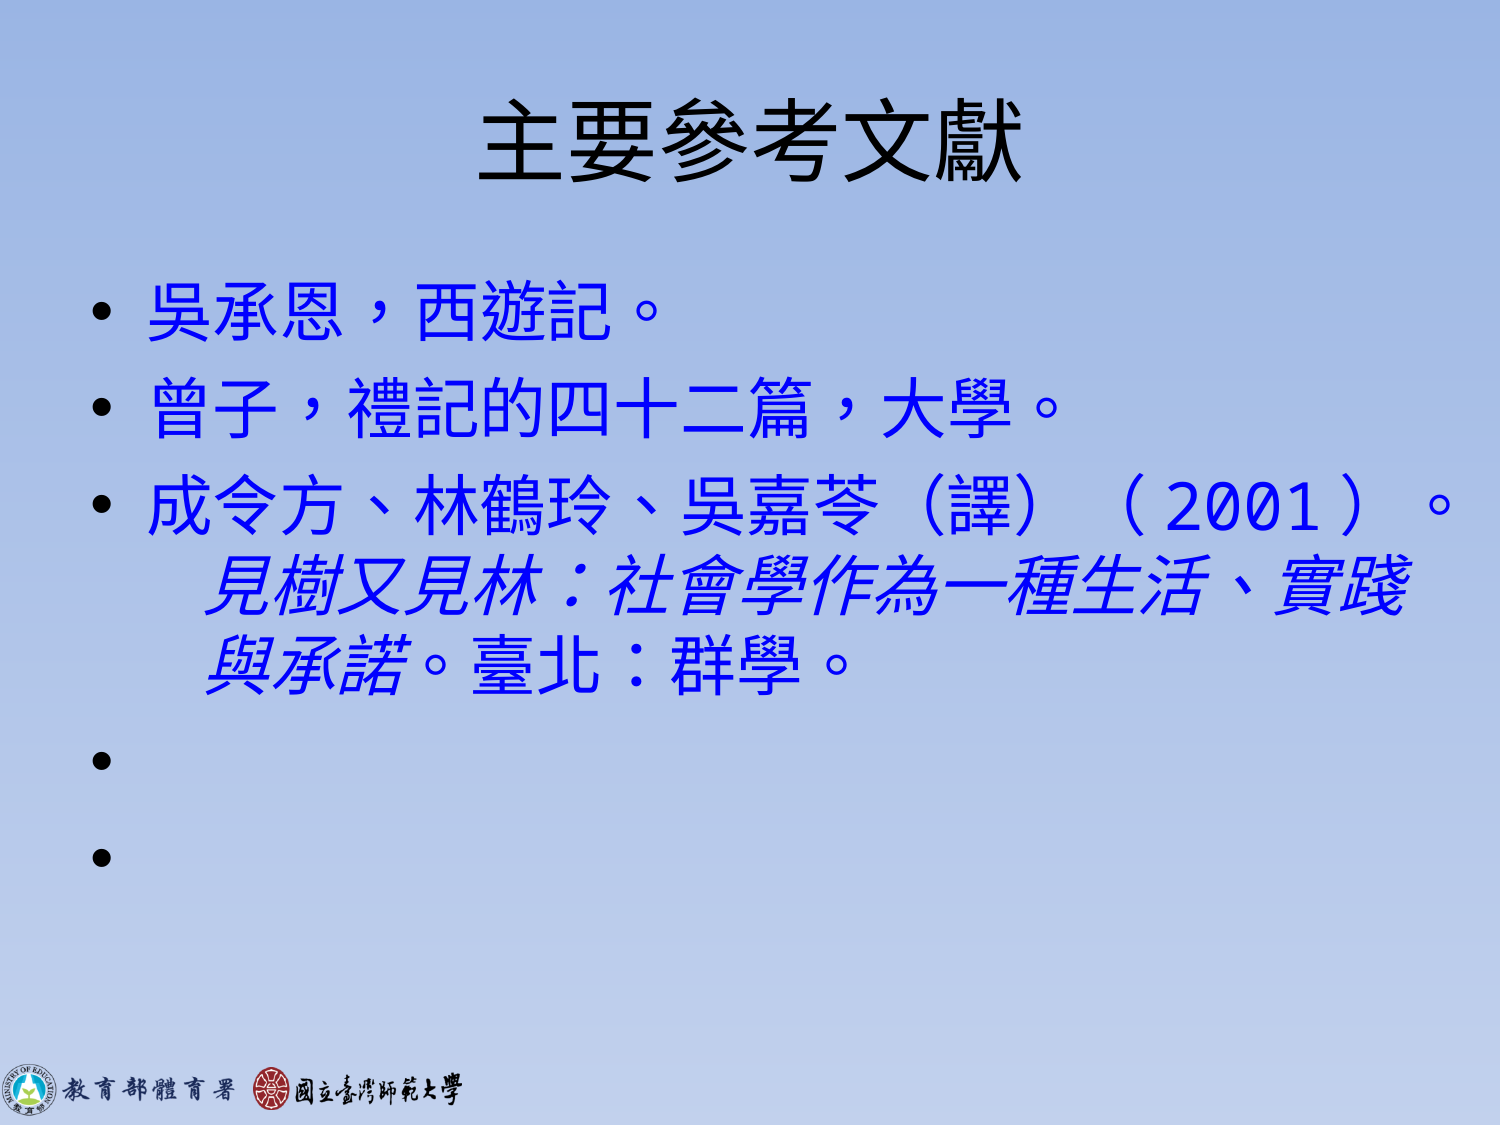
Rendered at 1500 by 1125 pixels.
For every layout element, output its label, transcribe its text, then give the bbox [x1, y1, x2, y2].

list 吳承恩，西遊記。 曾子，禮記的四十二篇，大學。 成令方、林鶴玲、吳嘉苓（譯）（2001）。見樹又見林：社會學作為一種生活、實踐與承諾。臺北：群學。 [75, 262, 1426, 1005]
title 主要參考文獻 [75, 45, 1426, 233]
